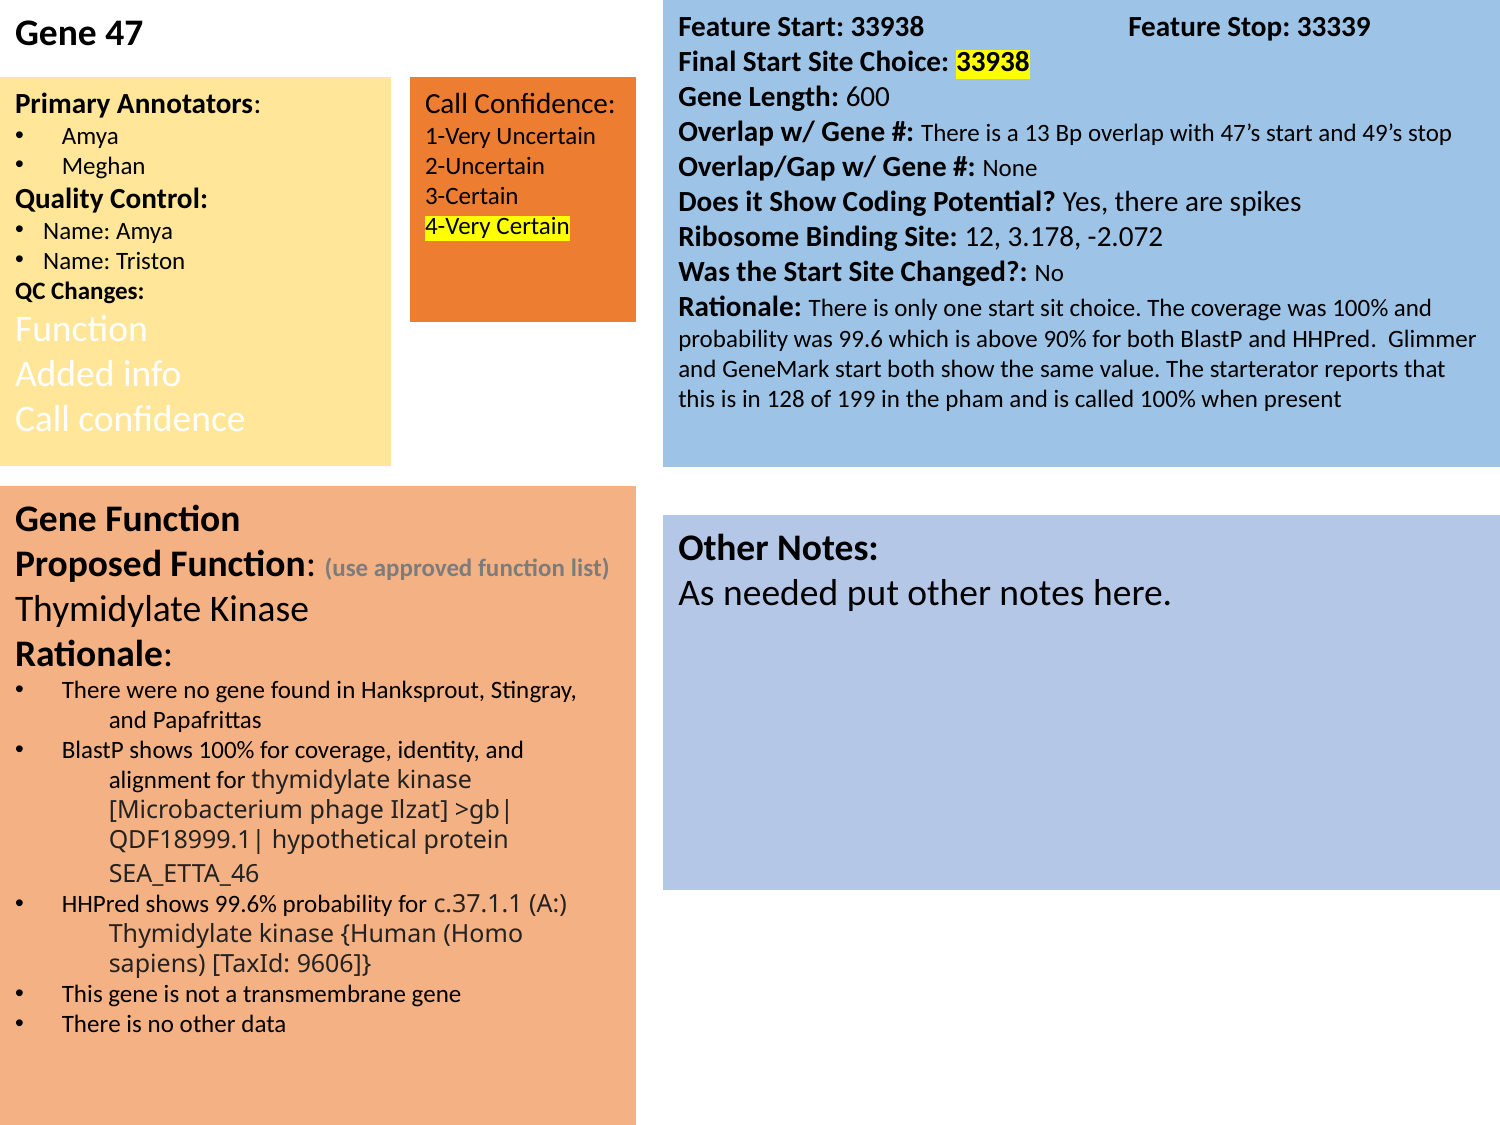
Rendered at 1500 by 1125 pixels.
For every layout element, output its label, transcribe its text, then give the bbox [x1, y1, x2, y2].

text_box Feature Start: 33938 Feature Stop: 33339 Final Start Site Choice: 33938 Gene Length: 600 Overlap w/ Gene #: There is a 13 Bp overlap with 47’s start and 49’s stop Overlap/Gap w/ Gene #: None Does it Show Coding Potential? Yes, there are spikes Ribosome Binding Site: 12, 3.178, -2.072 Was the Start Site Changed?: No Rationale: There is only one start sit choice. The coverage was 100% and probability was 99.6 which is above 90% for both BlastP and HHPred. Glimmer and GeneMark start both show the same value. The starterator reports that this is in 128 of 199 in the pham and is called 100% when present [663, 0, 1500, 467]
text_box Primary Annotators: Amya Meghan Quality Control: Name: Amya Name: Triston QC Changes: Function Added info Call confidence [0, 77, 391, 466]
text_box Other Notes: As needed put other notes here. [663, 515, 1500, 890]
text_box Call Confidence: 1-Very Uncertain 2-Uncertain 3-Certain 4-Very Certain [410, 77, 636, 322]
text_box Gene 47 [0, 0, 160, 61]
text_box Gene Function Proposed Function: (use approved function list) Thymidylate Kinase Rationale: There were no gene found in Hanksprout, Stingray, and Papafrittas BlastP shows 100% for coverage, identity, and alignment for thymidylate kinase [Microbacterium phage Ilzat] >gb|QDF18999.1| hypothetical protein SEA_ETTA_46 HHPred shows 99.6% probability for c.37.1.1 (A:) Thymidylate kinase {Human (Homo sapiens) [TaxId: 9606]} This gene is not a transmembrane gene There is no other data [0, 486, 636, 1125]
